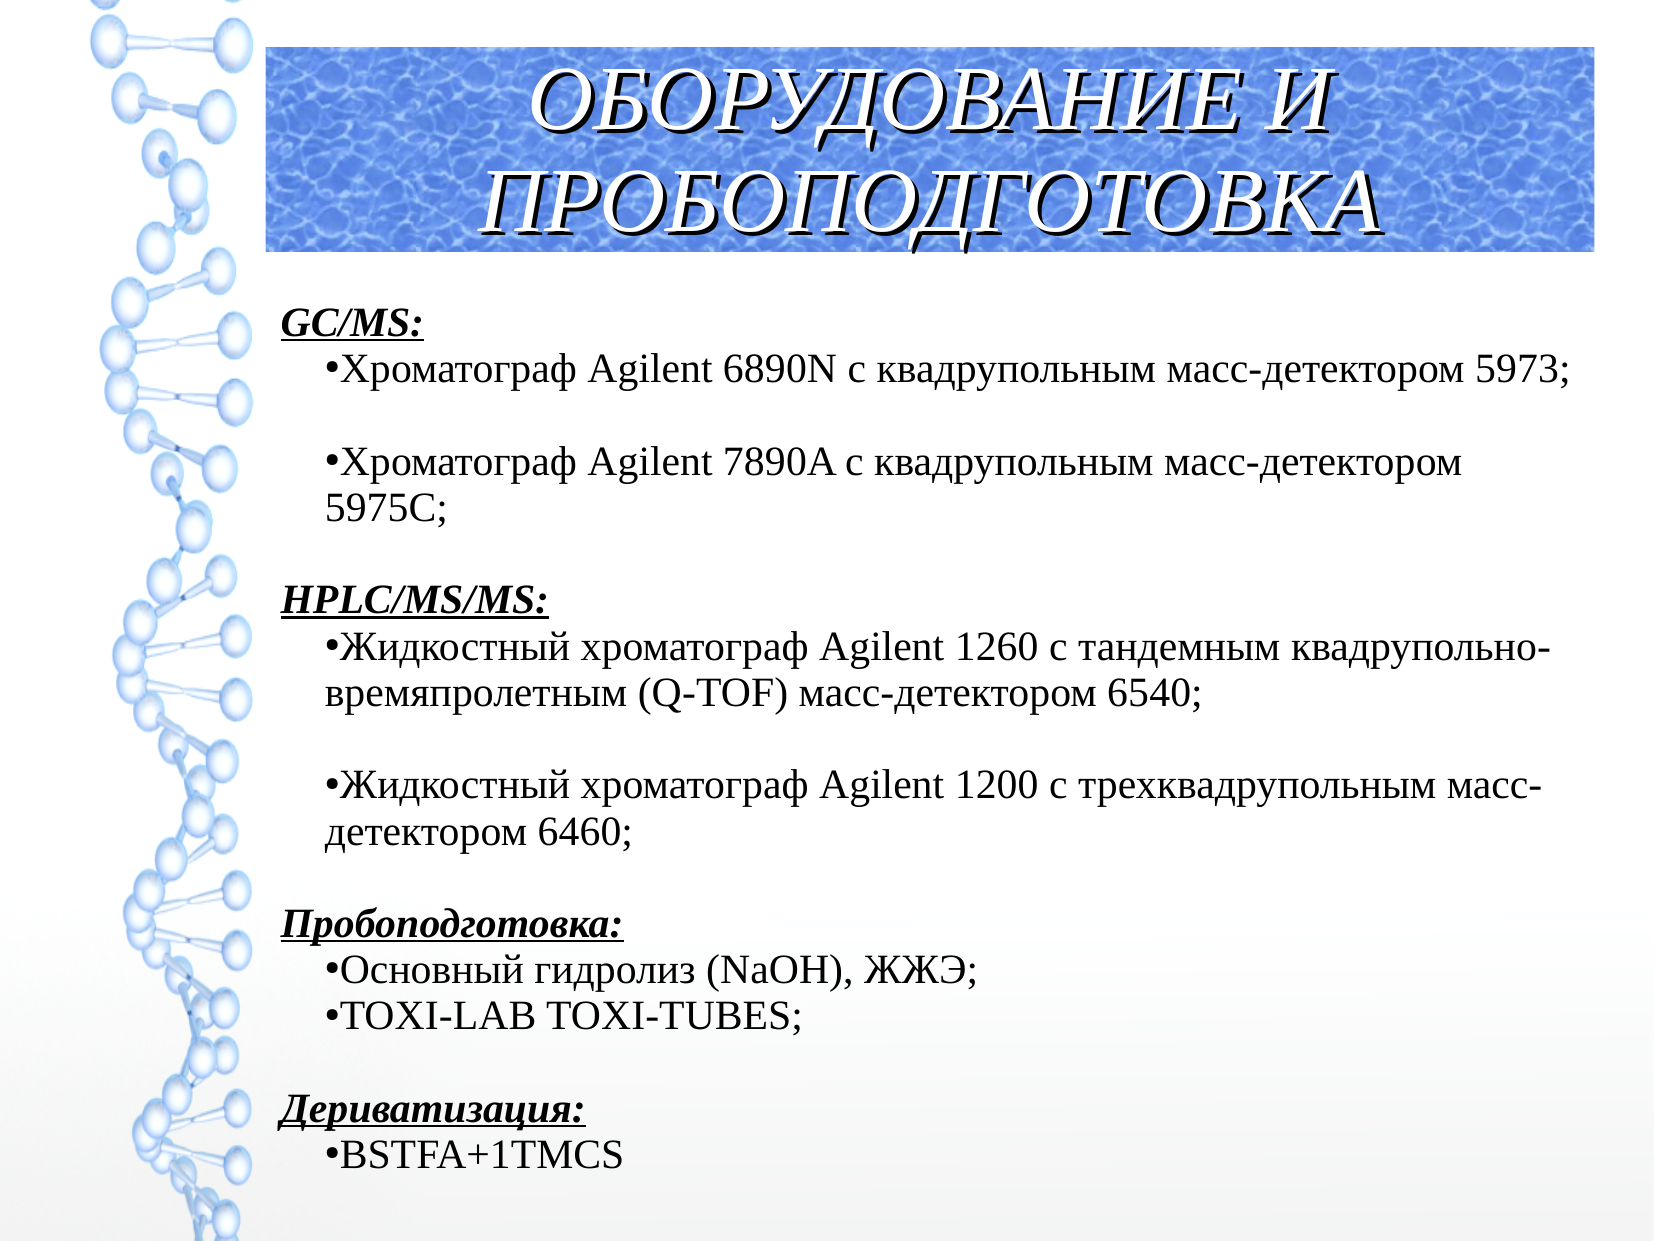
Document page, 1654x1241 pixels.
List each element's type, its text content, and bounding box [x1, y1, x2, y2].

subtitle GC/MS: Хроматограф Agilent 6890N с квадрупольным масс-детектором 5973; Хроматограф Agilent 7890A с квадрупольным масс-детектором 5975C; HPLC/MS/MS: Жидкостный хроматограф Agilent 1260 с тандемным квадрупольно-времяпролетным (Q-TOF) масс-детектором 6540; Жидкостный хроматограф Agilent 1200 с трехквадрупольным масс-детектором 6460; Пробоподготовка: Основный гидролиз (NaOH), ЖЖЭ; TOXI-LAB TOXI-TUBES; Дериватизация: BSTFA+1TMCS [265, 299, 1595, 1178]
picture [0, 0, 1654, 1241]
title ОБОРУДОВАНИЕ И ПРОБОПОДГОТОВКА [265, 47, 1595, 252]
